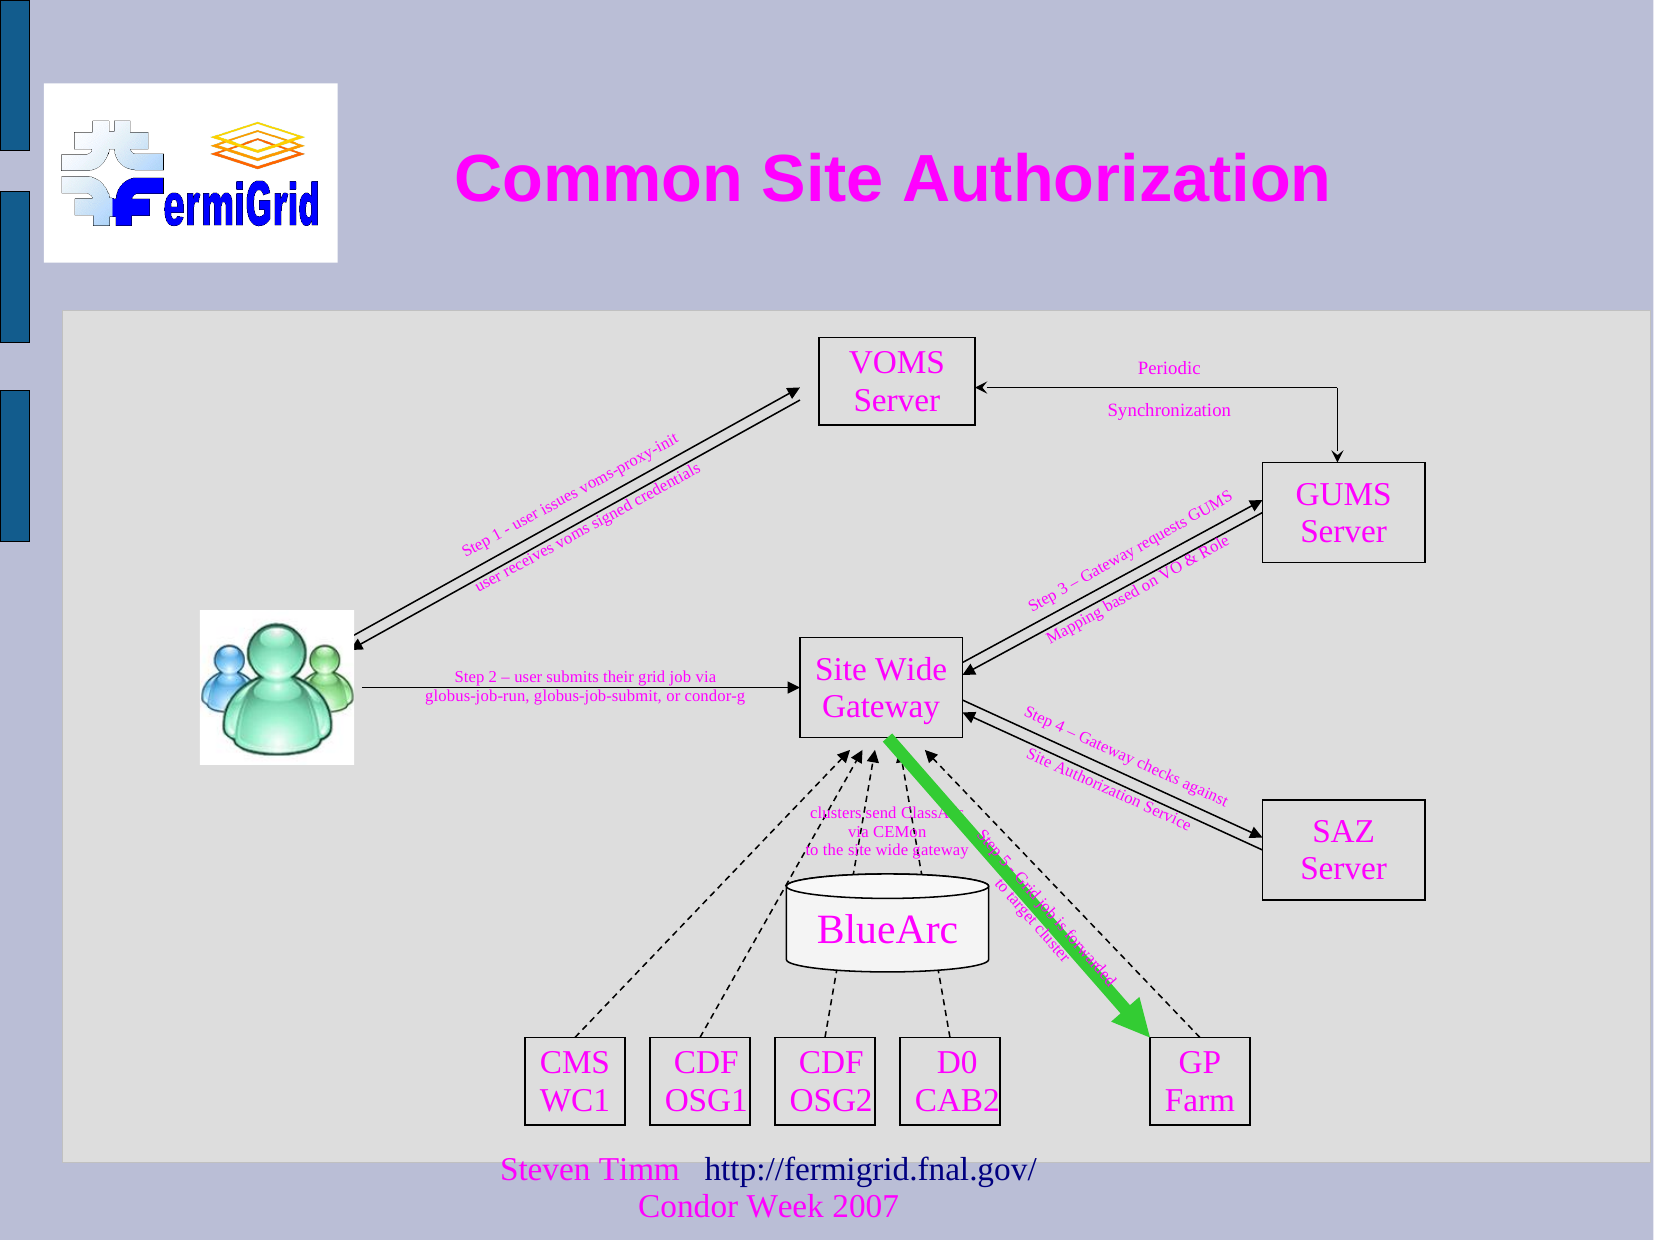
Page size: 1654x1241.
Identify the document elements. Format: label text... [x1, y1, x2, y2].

picture [199, 610, 355, 765]
text_box CMS WC1 [524, 1037, 625, 1125]
text_box Step 4 – Gateway checks against Site Authorization Service [989, 689, 1249, 858]
text_box BlueArc [786, 888, 989, 972]
text_box CDF OSG1 [649, 1037, 751, 1125]
text_box GP Farm [1149, 1037, 1250, 1125]
text_box D0 CAB2 [899, 1037, 1000, 1125]
text_box CDF OSG2 [774, 1037, 875, 1125]
text_box Step 1 - user issues voms-proxy-init user receives voms signed credentials [436, 411, 721, 610]
text_box Step 3 – Gateway requests GUMS Mapping based on VO & Role [1008, 472, 1271, 662]
text_box VOMS Server [818, 337, 976, 425]
text_box Step 2 – user submits their grid job via globus-job-run, globus-job-submit, or condor-g [410, 659, 761, 713]
picture [53, 112, 187, 234]
text_box clusters send ClassAds via CEMon to the site wide gateway [790, 795, 963, 867]
text_box GUMS Server [1262, 462, 1426, 563]
text_box Site Wide Gateway [799, 637, 963, 738]
title Common Site Authorization [187, 75, 1600, 283]
text_box SAZ Server [1262, 799, 1426, 900]
text_box Periodic Synchronization [1092, 349, 1247, 428]
text_box Step 5 - Grid job is forwarded to target cluster [944, 809, 1137, 1019]
